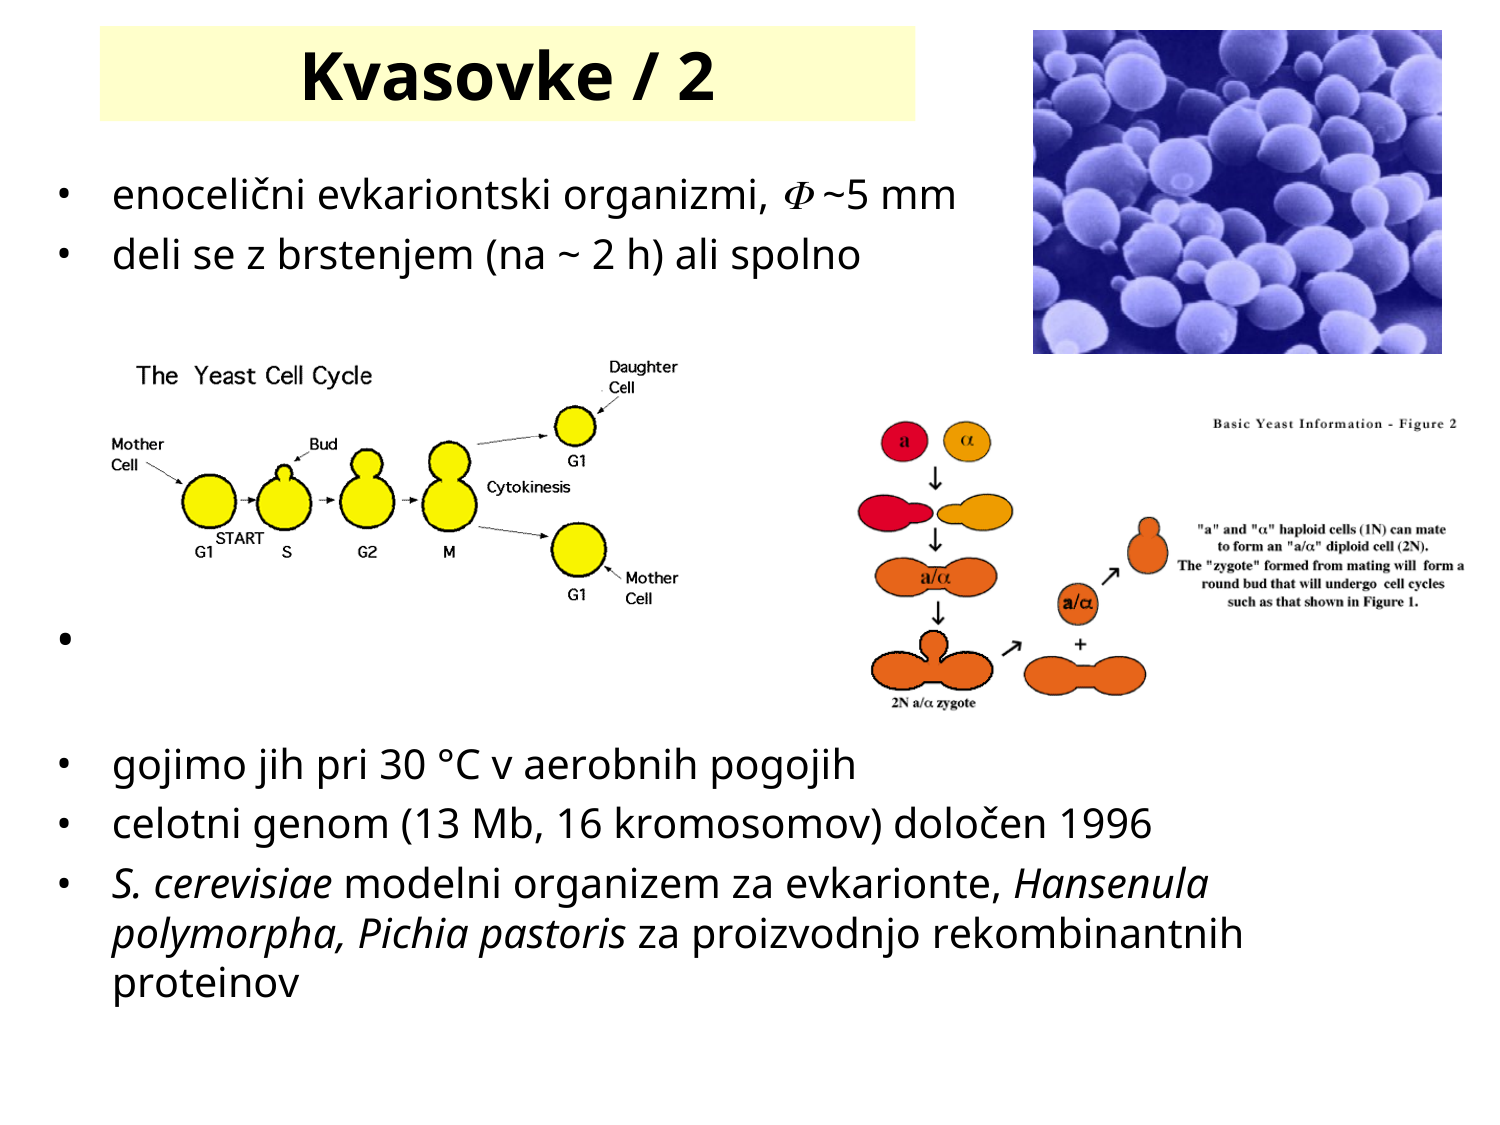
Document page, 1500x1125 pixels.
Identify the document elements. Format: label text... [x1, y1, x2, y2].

picture [100, 349, 691, 612]
picture [1033, 30, 1442, 354]
list enocelični evkariontski organizmi,  ~5 mm deli se z brstenjem (na ~ 2 h) ali spolno gojimo jih pri 30 °C v aerobnih pogojih celotni genom (13 Mb, 16 kromosomov) določen 1996 S. cerevisiae modelni organizem za evkarionte, Hansenula polymorpha, Pichia pastoris za proizvodnjo rekombinantnih proteinov [41, 160, 1375, 990]
picture [844, 408, 1471, 722]
title Kvasovke / 2 [99, 26, 916, 122]
